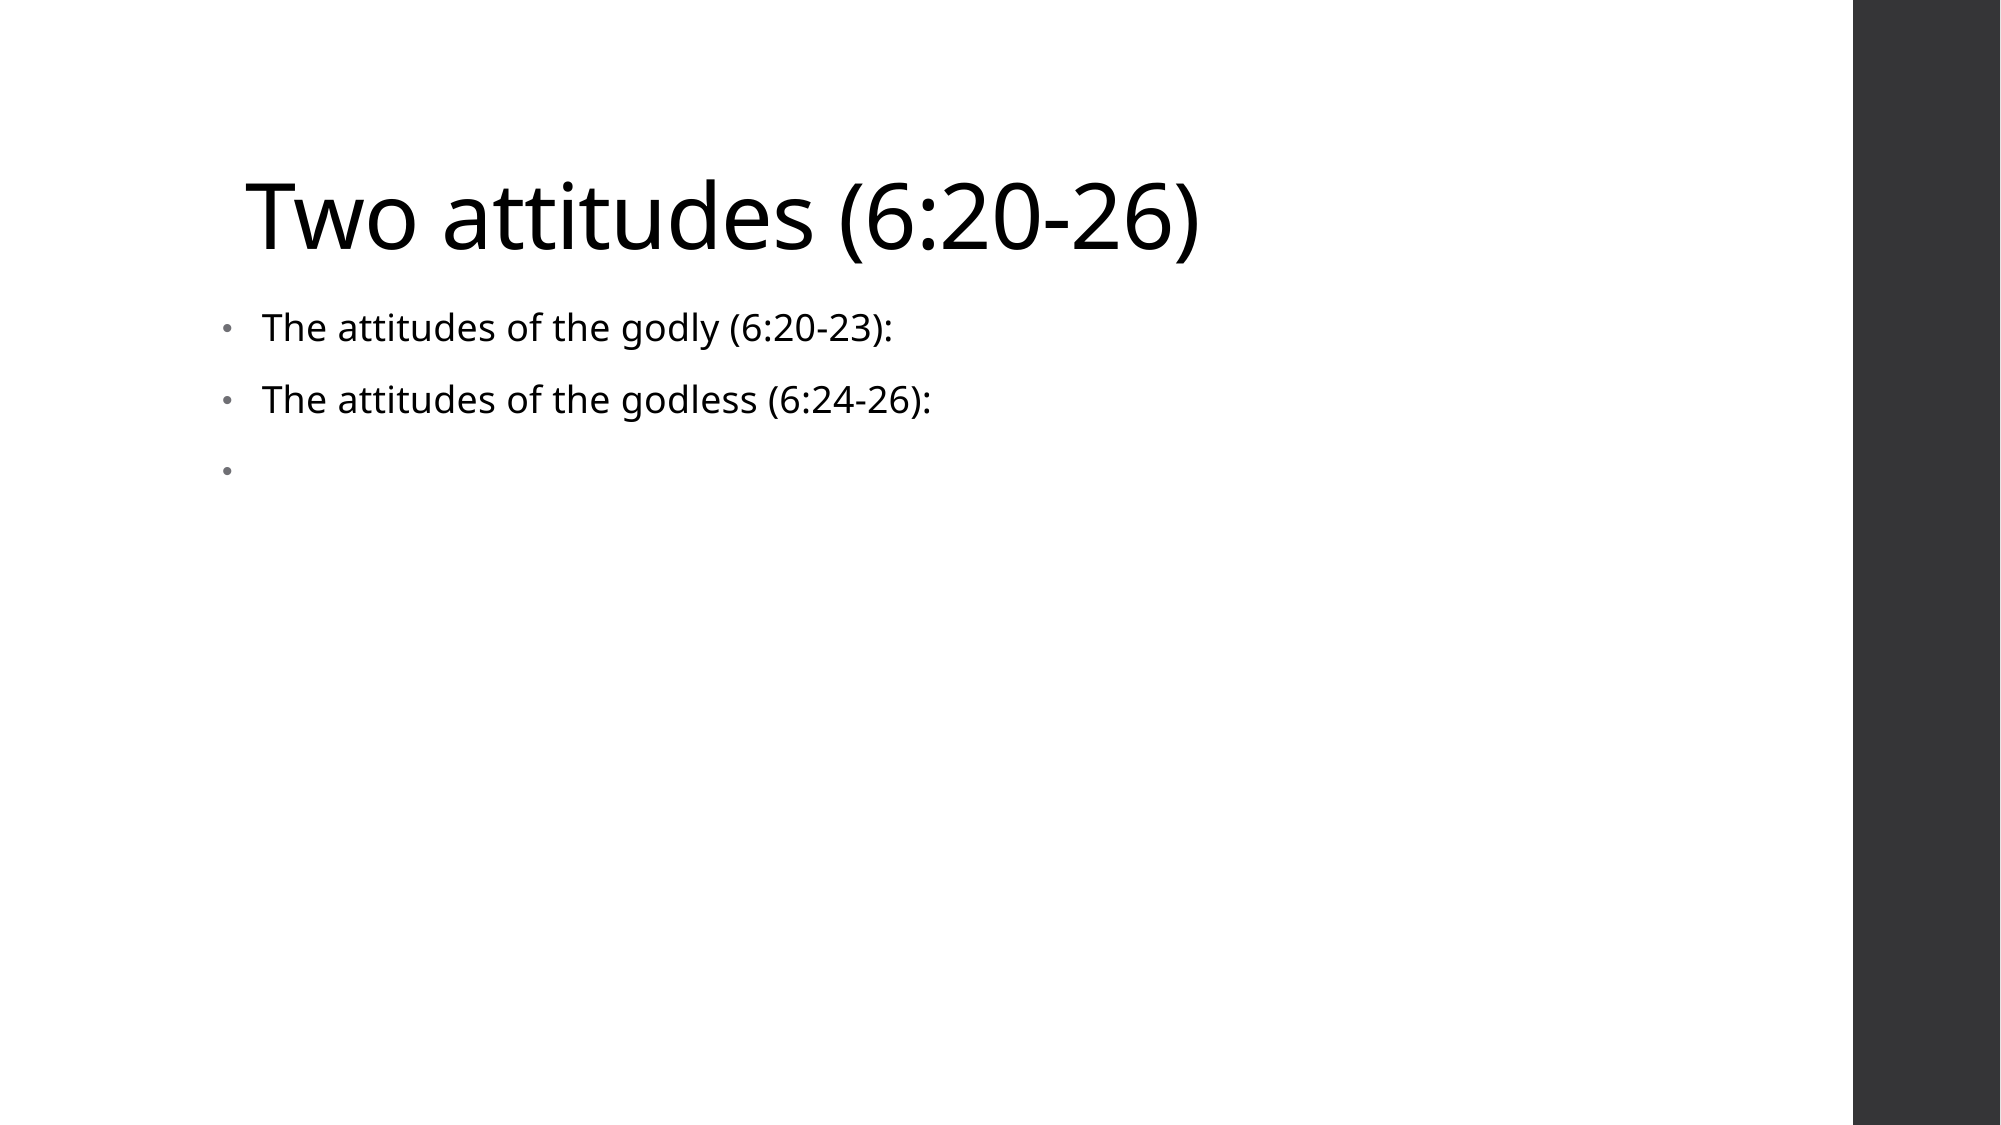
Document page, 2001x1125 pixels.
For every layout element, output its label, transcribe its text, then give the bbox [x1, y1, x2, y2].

list The attitudes of the godly (6:20-23): The attitudes of the godless (6:24-26): [206, 299, 1617, 1014]
title Two attitudes (6:20-26) [206, 60, 1797, 278]
